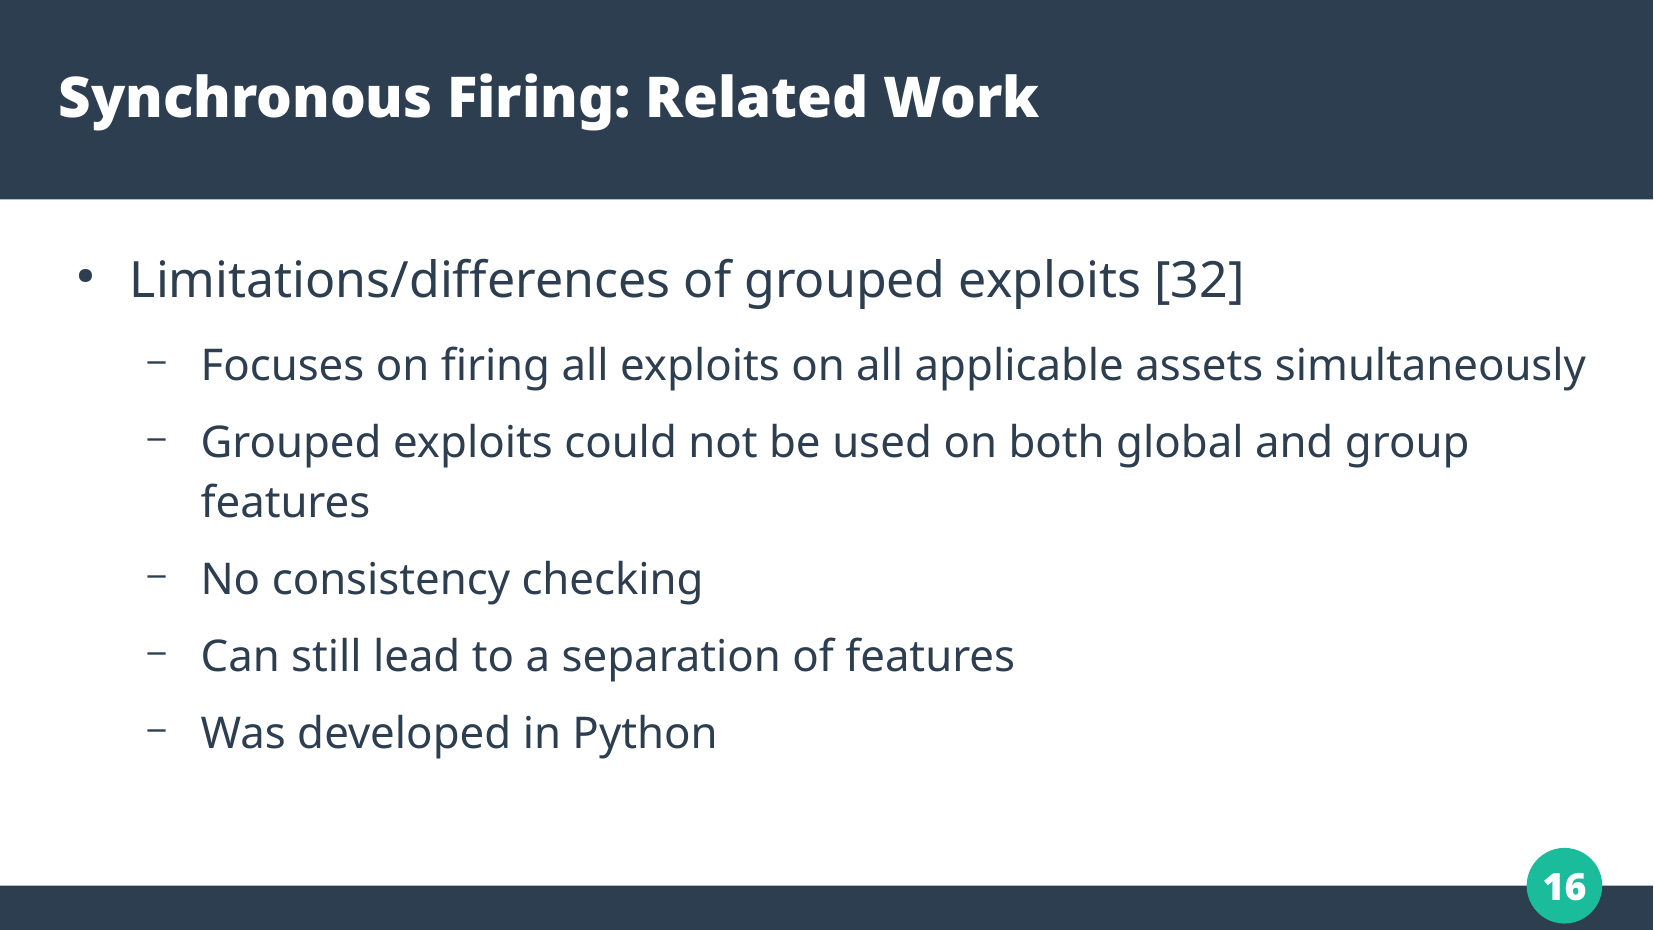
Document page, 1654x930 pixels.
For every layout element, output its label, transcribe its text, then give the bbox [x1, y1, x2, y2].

title Synchronous Firing: Related Work [58, 36, 1594, 156]
list Limitations/differences of grouped exploits [32] Focuses on firing all exploits on all applicable assets simultaneously Grouped exploits could not be used on both global and group features No consistency checking Can still lead to a separation of features Was developed in Python [58, 243, 1594, 864]
